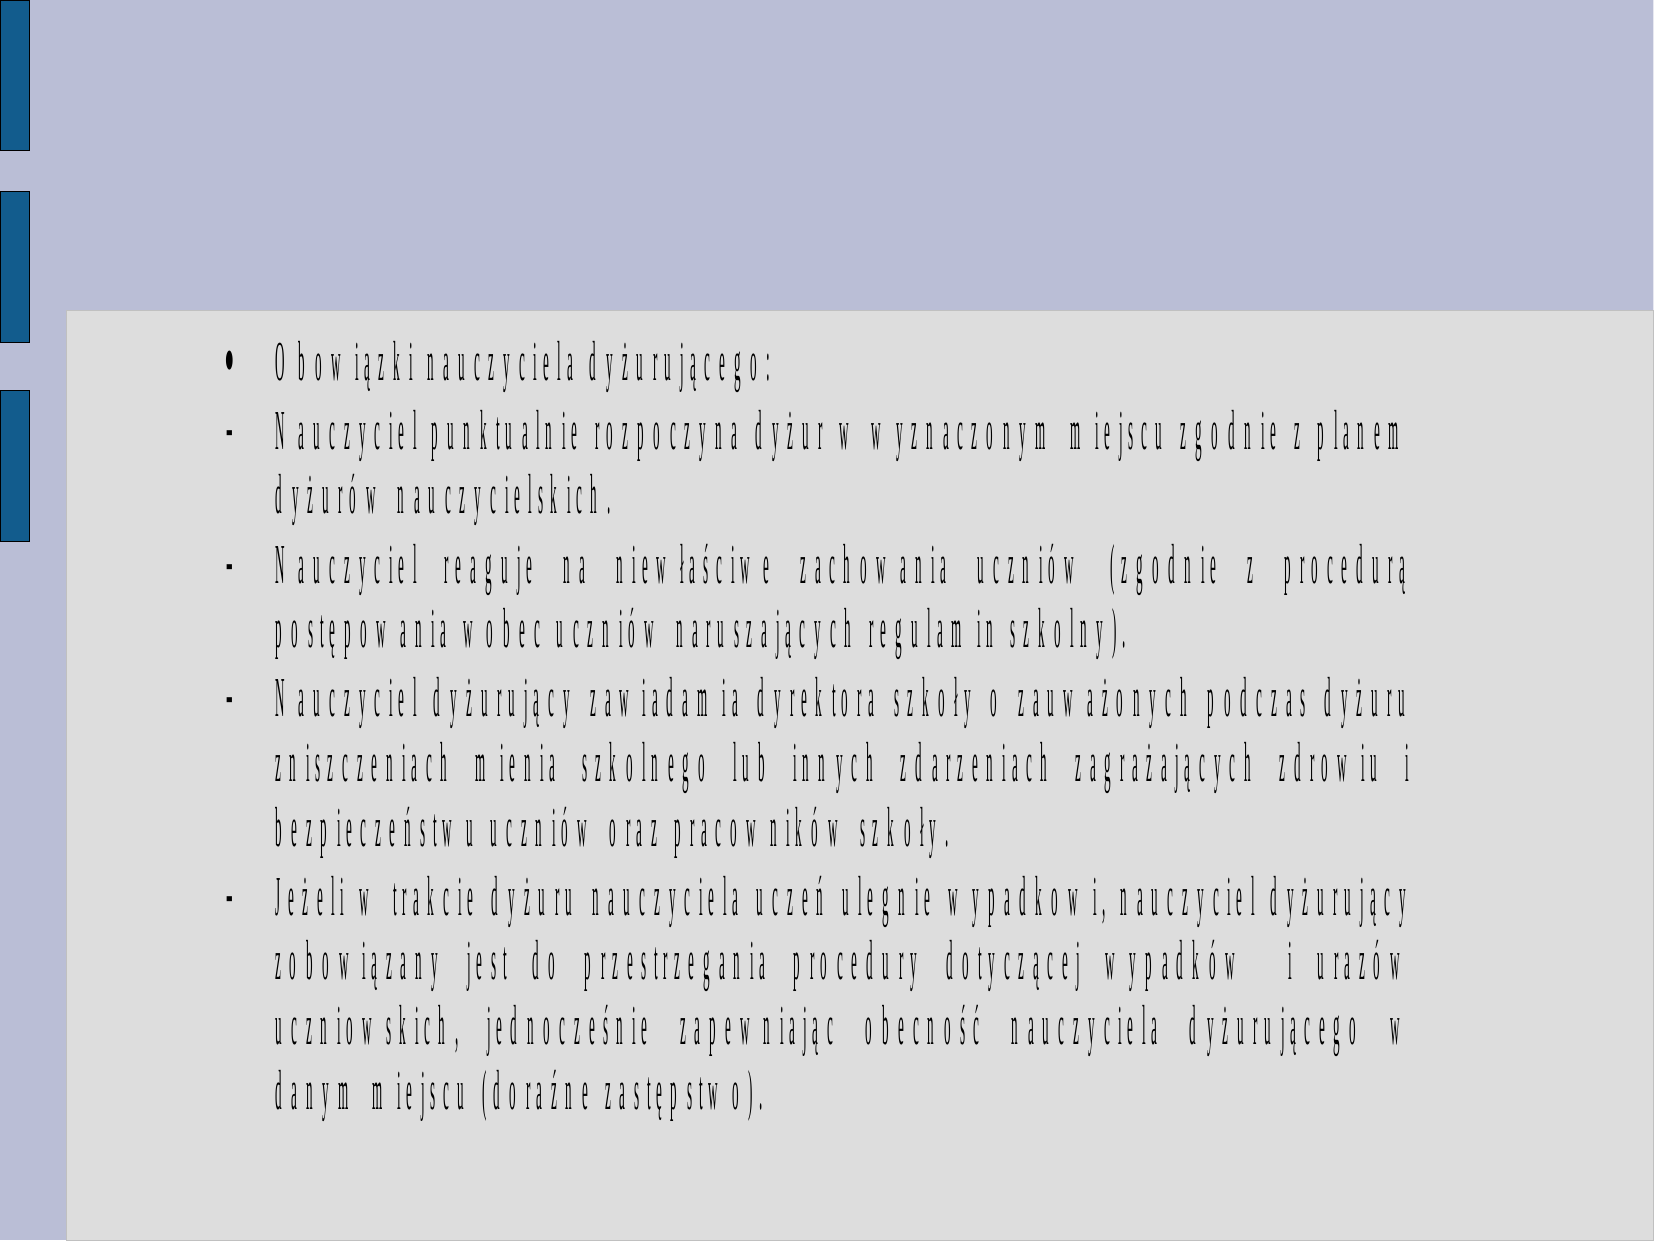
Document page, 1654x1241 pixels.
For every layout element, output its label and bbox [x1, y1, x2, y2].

picture [177, 324, 1418, 1123]
